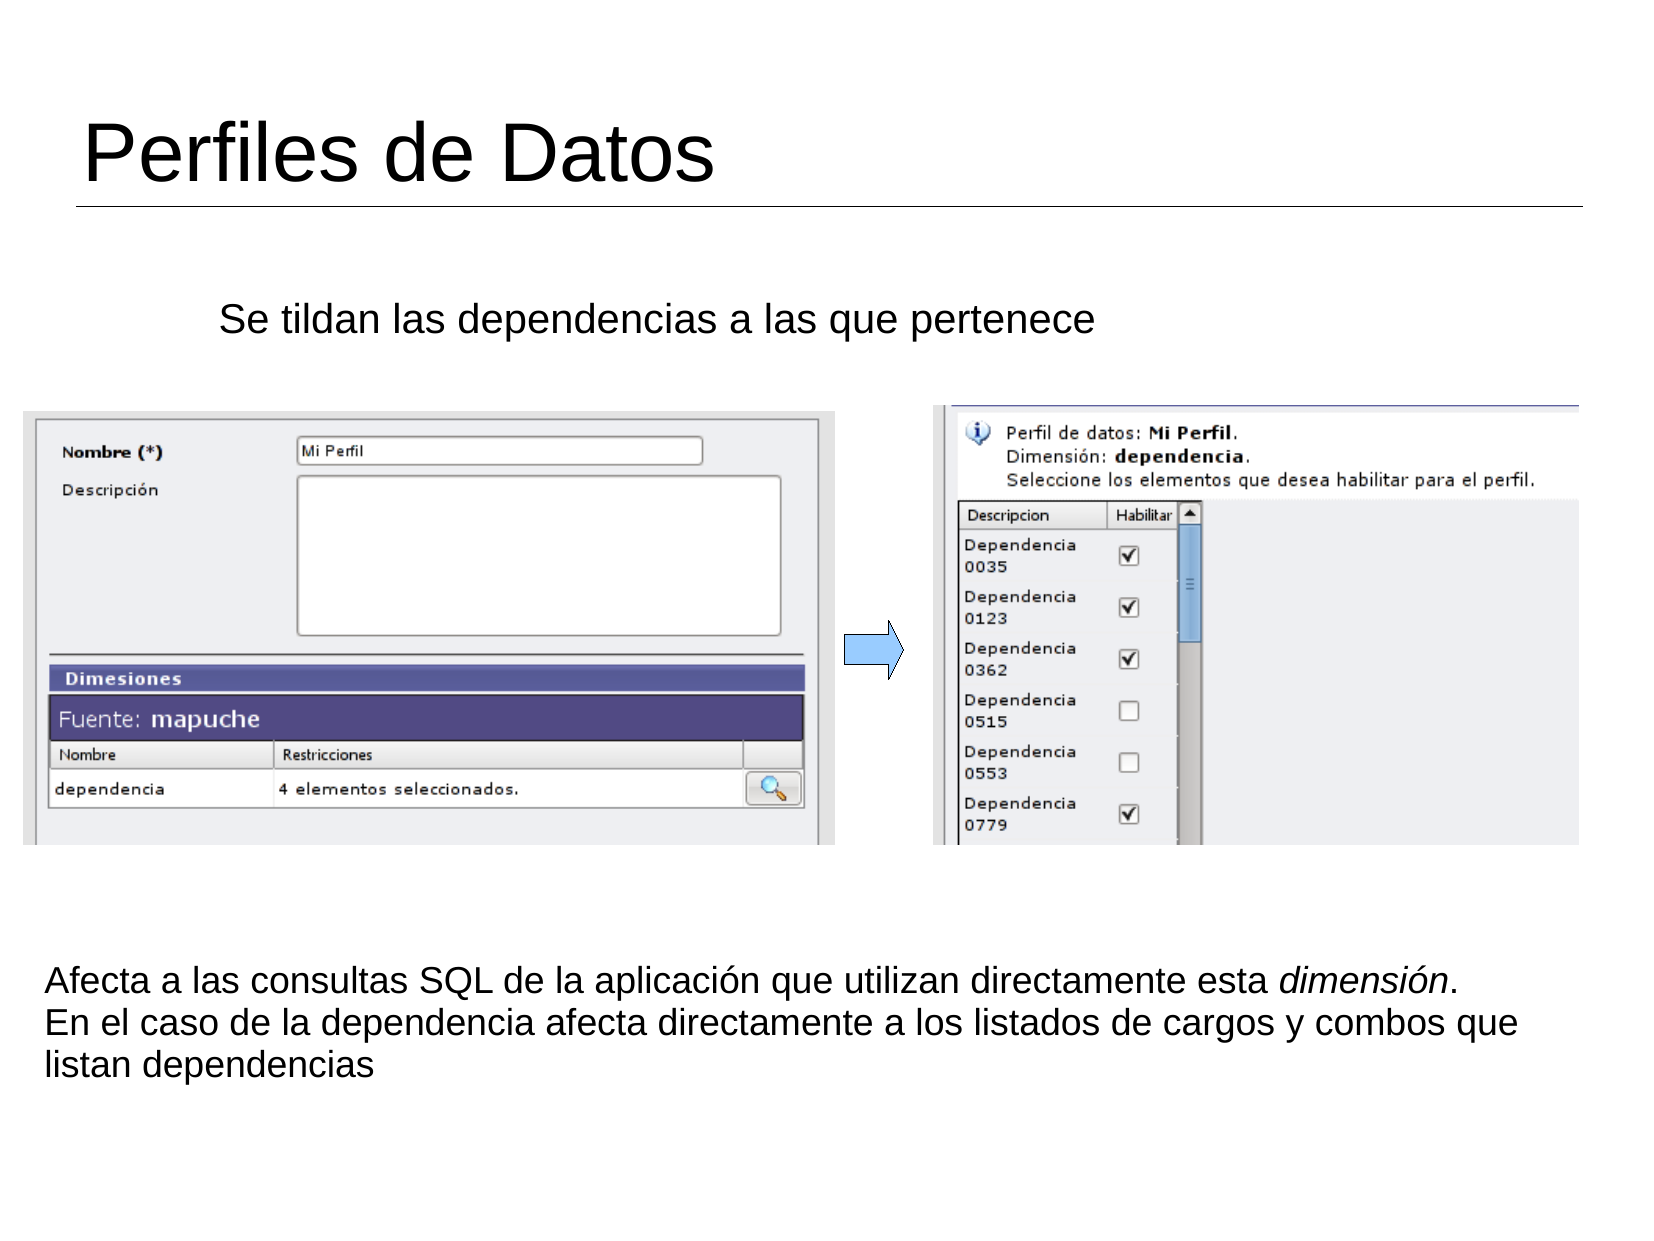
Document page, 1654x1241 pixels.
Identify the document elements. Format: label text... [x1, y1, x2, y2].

text_box [844, 620, 904, 680]
picture [23, 411, 835, 845]
picture [933, 405, 1579, 845]
text_box Afecta a las consultas SQL de la aplicación que utilizan directamente esta dimensión. En el caso de la dependencia afecta directamente a los listados de cargos y combos que listan dependencias [29, 951, 1595, 1093]
title Perfiles de Datos [82, 49, 1571, 257]
list Se tildan las dependencias a las que pertenece [218, 295, 1625, 1114]
